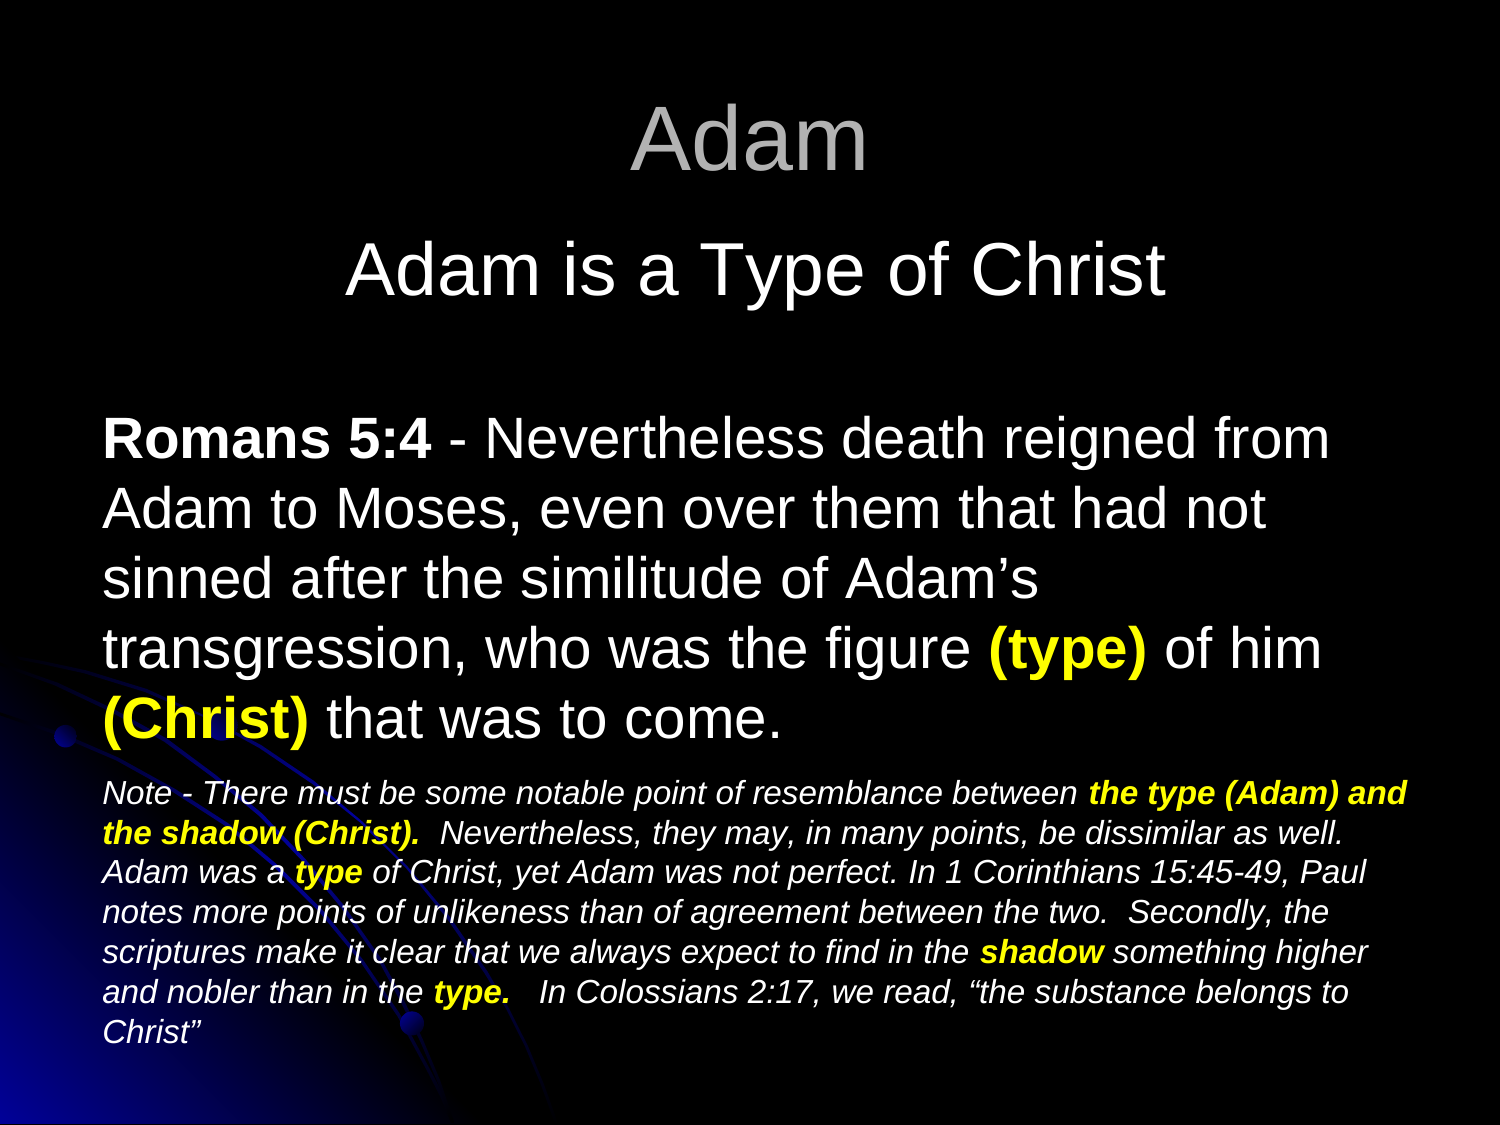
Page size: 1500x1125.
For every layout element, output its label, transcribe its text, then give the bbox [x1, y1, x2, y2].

text_box Adam is a Type of Christ Romans 5:4 - Nevertheless death reigned from Adam to Moses, even over them that had not sinned after the similitude of Adam’s transgression, who was the figure (type) of him (Christ) that was to come. Note - There must be some notable point of resemblance between the type (Adam) and the shadow (Christ). Nevertheless, they may, in many points, be dissimilar as well. Adam was a type of Christ, yet Adam was not perfect. In 1 Corinthians 15:45-49, Paul notes more points of unlikeness than of agreement between the two. Secondly, the scriptures make it clear that we always expect to find in the shadow something higher and nobler than in the type. In Colossians 2:17, we read, “the substance belongs to Christ” [87, 233, 1426, 1059]
title Adam [75, 45, 1426, 233]
